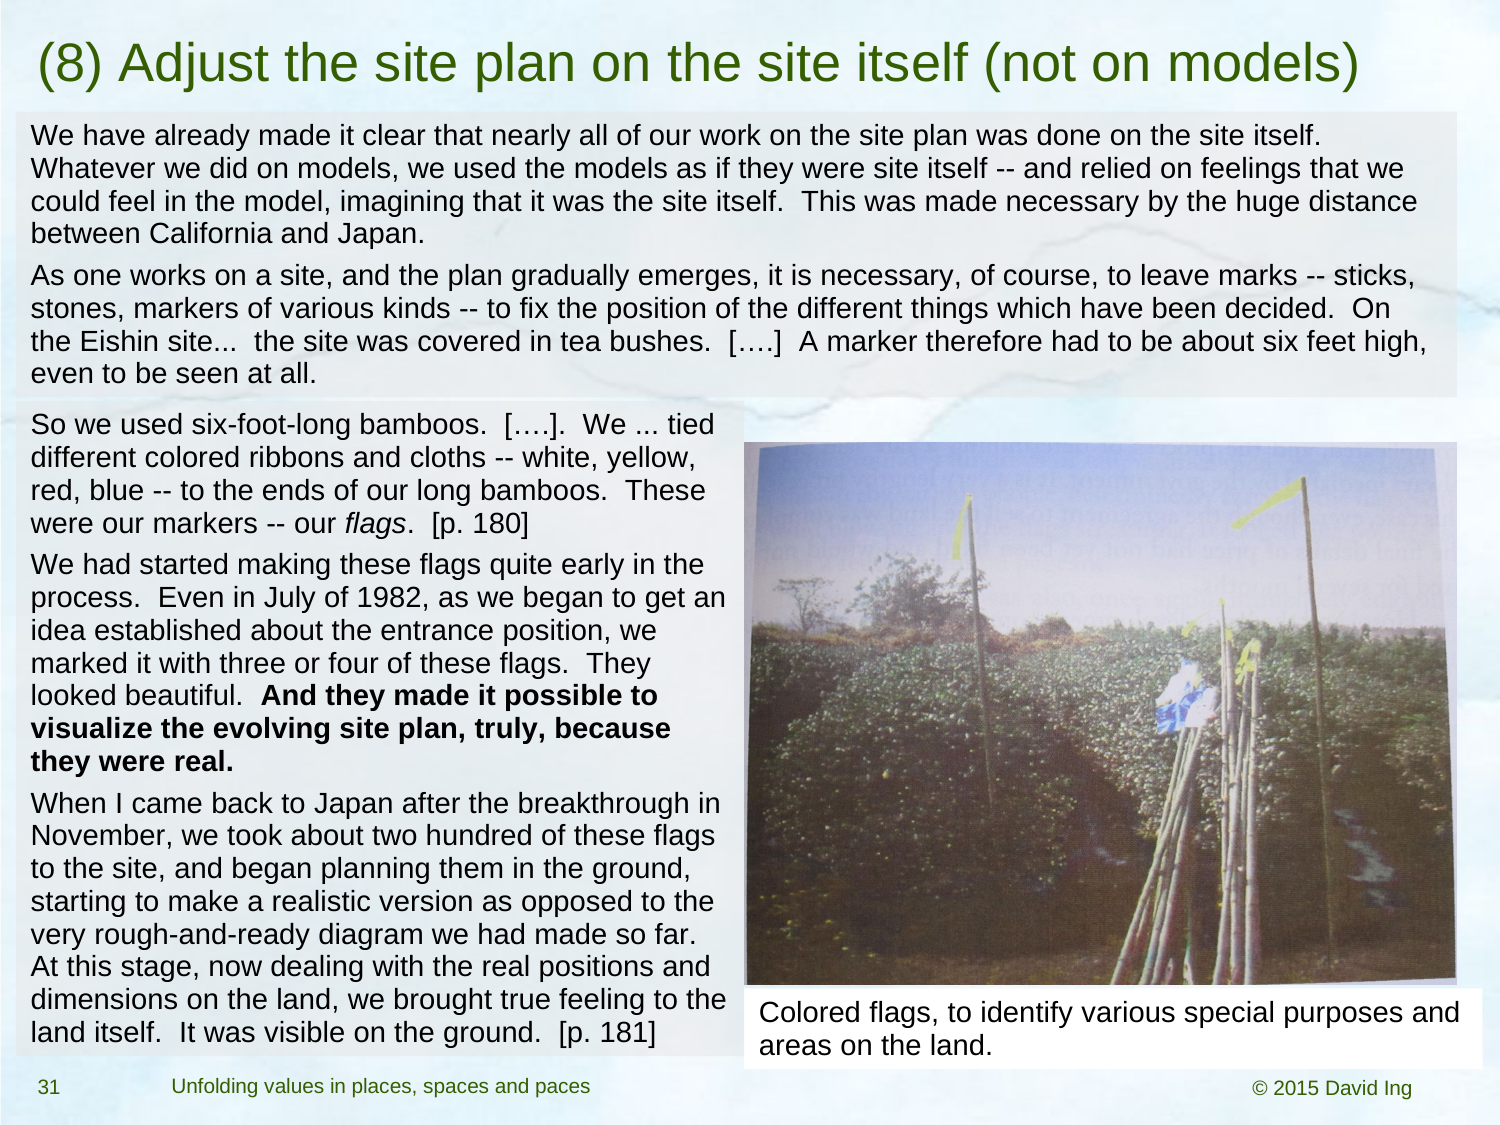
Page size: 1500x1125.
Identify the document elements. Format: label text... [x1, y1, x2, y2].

picture [0, 0, 1500, 1125]
text_box So we used six-foot-long bamboos. [….]. We ... tied different colored ribbons and cloths -- white, yellow, red, blue -- to the ends of our long bamboos. These were our markers -- our flags. [p. 180] We had started making these flags quite early in the process. Even in July of 1982, as we began to get an idea established about the entrance position, we marked it with three or four of these flags. They looked beautiful. And they made it possible to visualize the evolving site plan, truly, because they were real. When I came back to Japan after the breakthrough in November, we took about two hundred of these flags to the site, and began planning them in the ground, starting to make a realistic version as opposed to the very rough-and-ready diagram we had made so far. At this stage, now dealing with the real positions and dimensions on the land, we brought true feeling to the land itself. It was visible on the ground. [p. 181] [15, 400, 745, 1057]
text_box Colored flags, to identify various special purposes and areas on the land. [744, 988, 1483, 1069]
title (8) Adjust the site plan on the site itself (not on models) [37, 37, 1463, 236]
text_box We have already made it clear that nearly all of our work on the site plan was done on the site itself. Whatever we did on models, we used the models as if they were site itself -- and relied on feelings that we could feel in the model, imagining that it was the site itself. This was made necessary by the huge distance between California and Japan. As one works on a site, and the plan gradually emerges, it is necessary, of course, to leave marks -- sticks, stones, markers of various kinds -- to fix the position of the different things which have been decided. On the Eishin site... the site was covered in tea bushes. [….] A marker therefore had to be about six feet high, even to be seen at all. [15, 111, 1457, 398]
